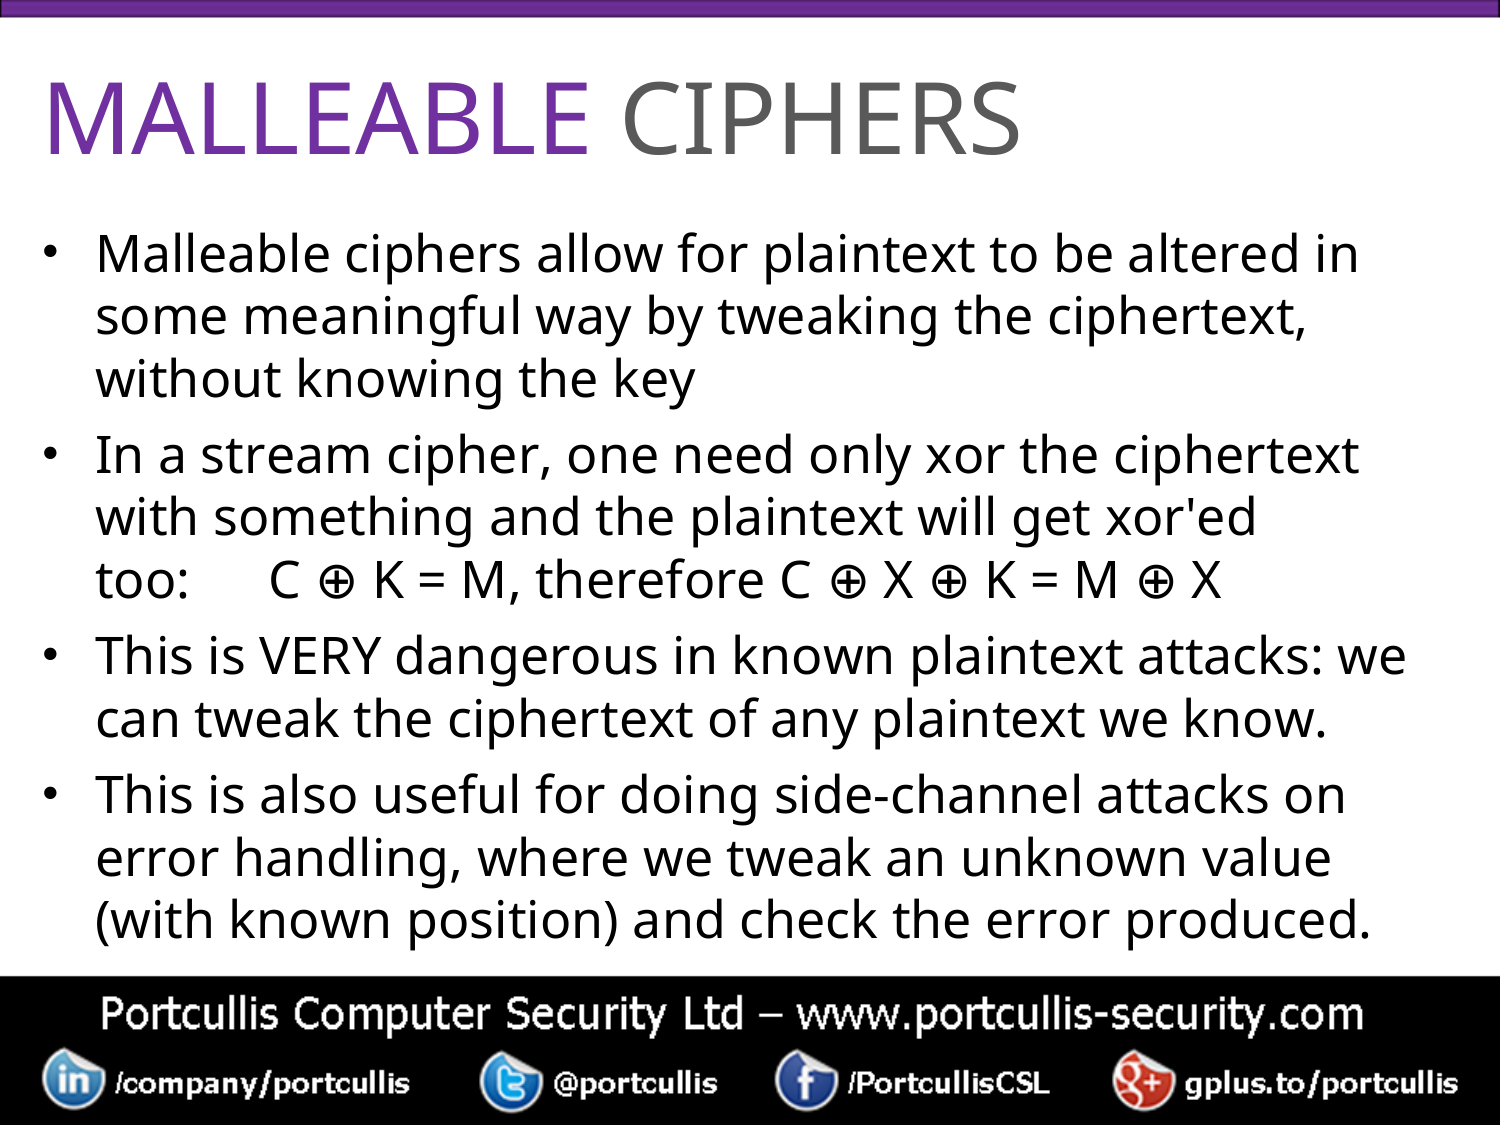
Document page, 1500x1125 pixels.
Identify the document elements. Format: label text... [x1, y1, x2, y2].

picture [0, 0, 1500, 1125]
list Malleable ciphers allow for plaintext to be altered in some meaningful way by tweaking the ciphertext, without knowing the key In a stream cipher, one need only xor the ciphertext with something and the plaintext will get xor'ed too: C ⊕ K = M, therefore C ⊕ X ⊕ K = M ⊕ X This is VERY dangerous in known plaintext attacks: we can tweak the ciphertext of any plaintext we know. This is also useful for doing side-channel attacks on error handling, where we tweak an unknown value (with known position) and check the error produced. [41, 219, 1428, 965]
title MALLEABLE CIPHERS [41, 42, 1434, 202]
